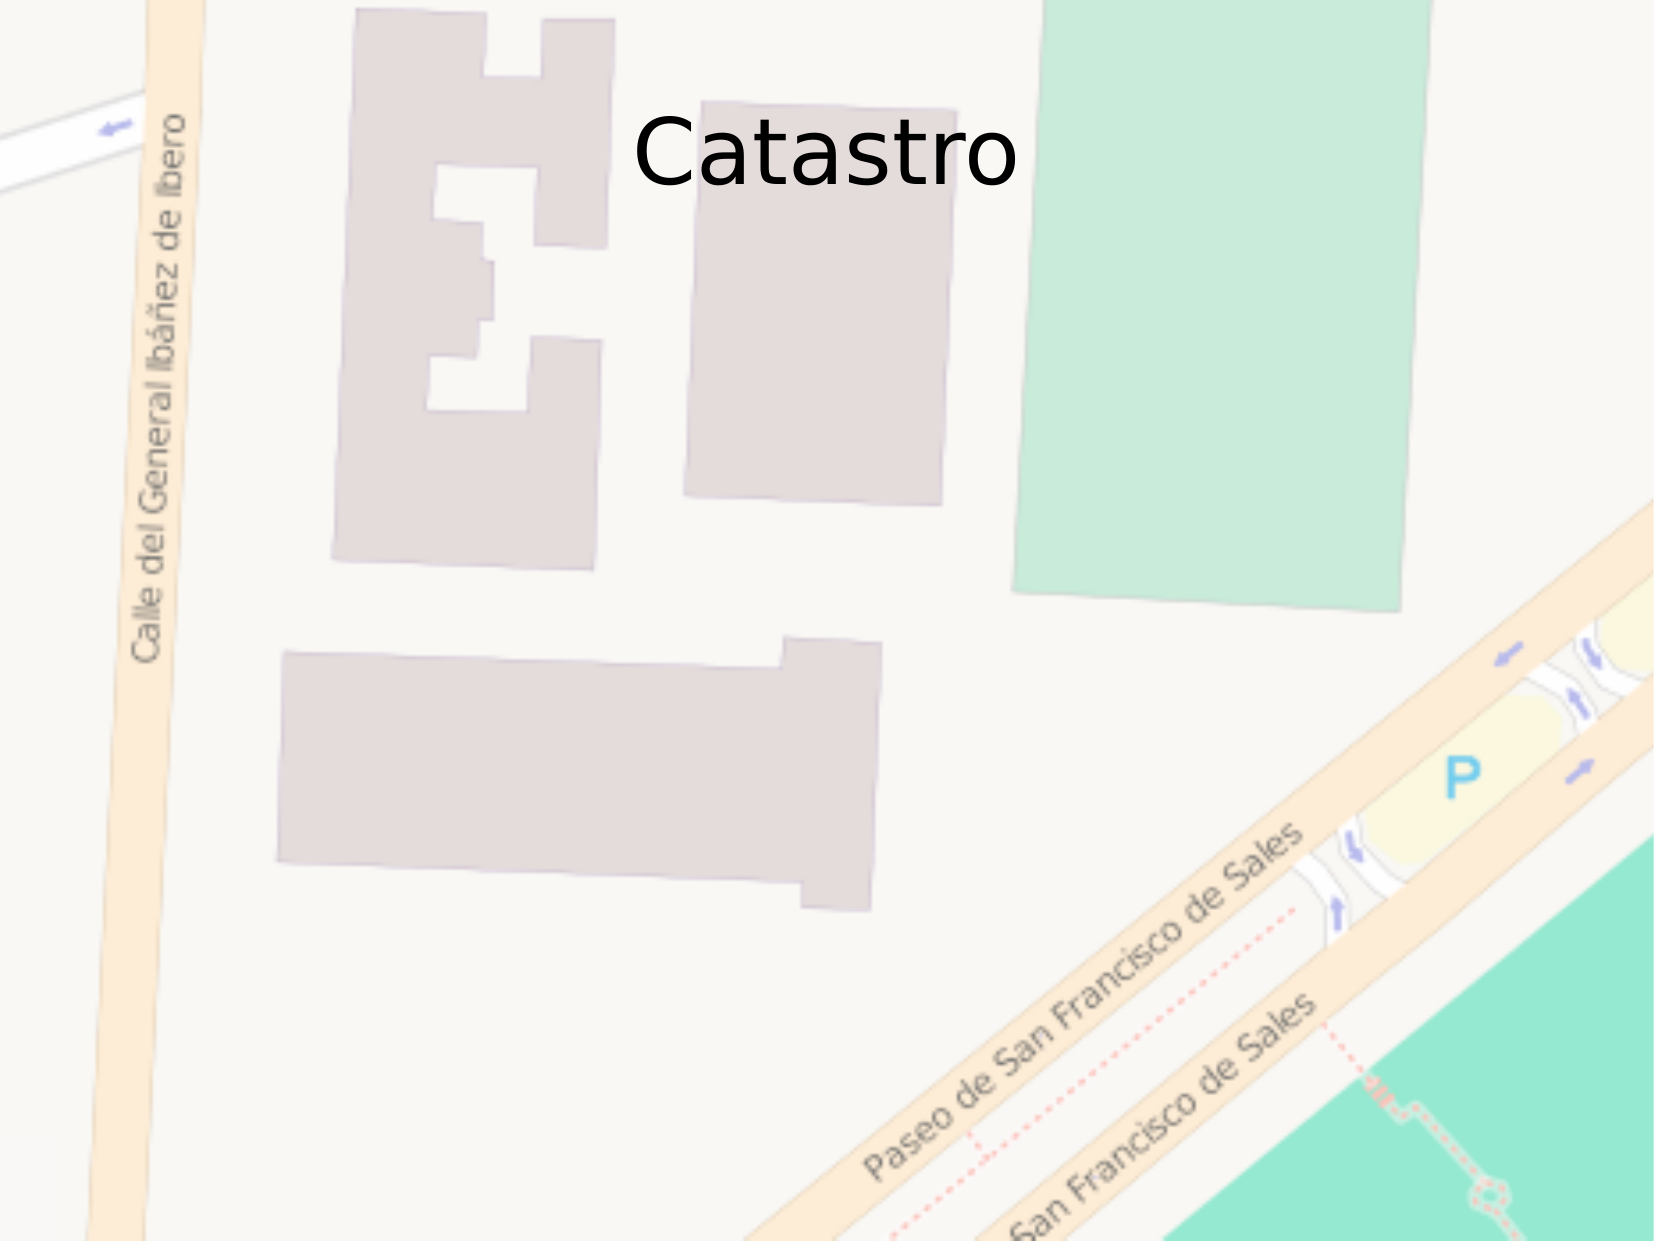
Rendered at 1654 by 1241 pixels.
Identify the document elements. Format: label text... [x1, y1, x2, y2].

title Catastro [82, 49, 1571, 257]
